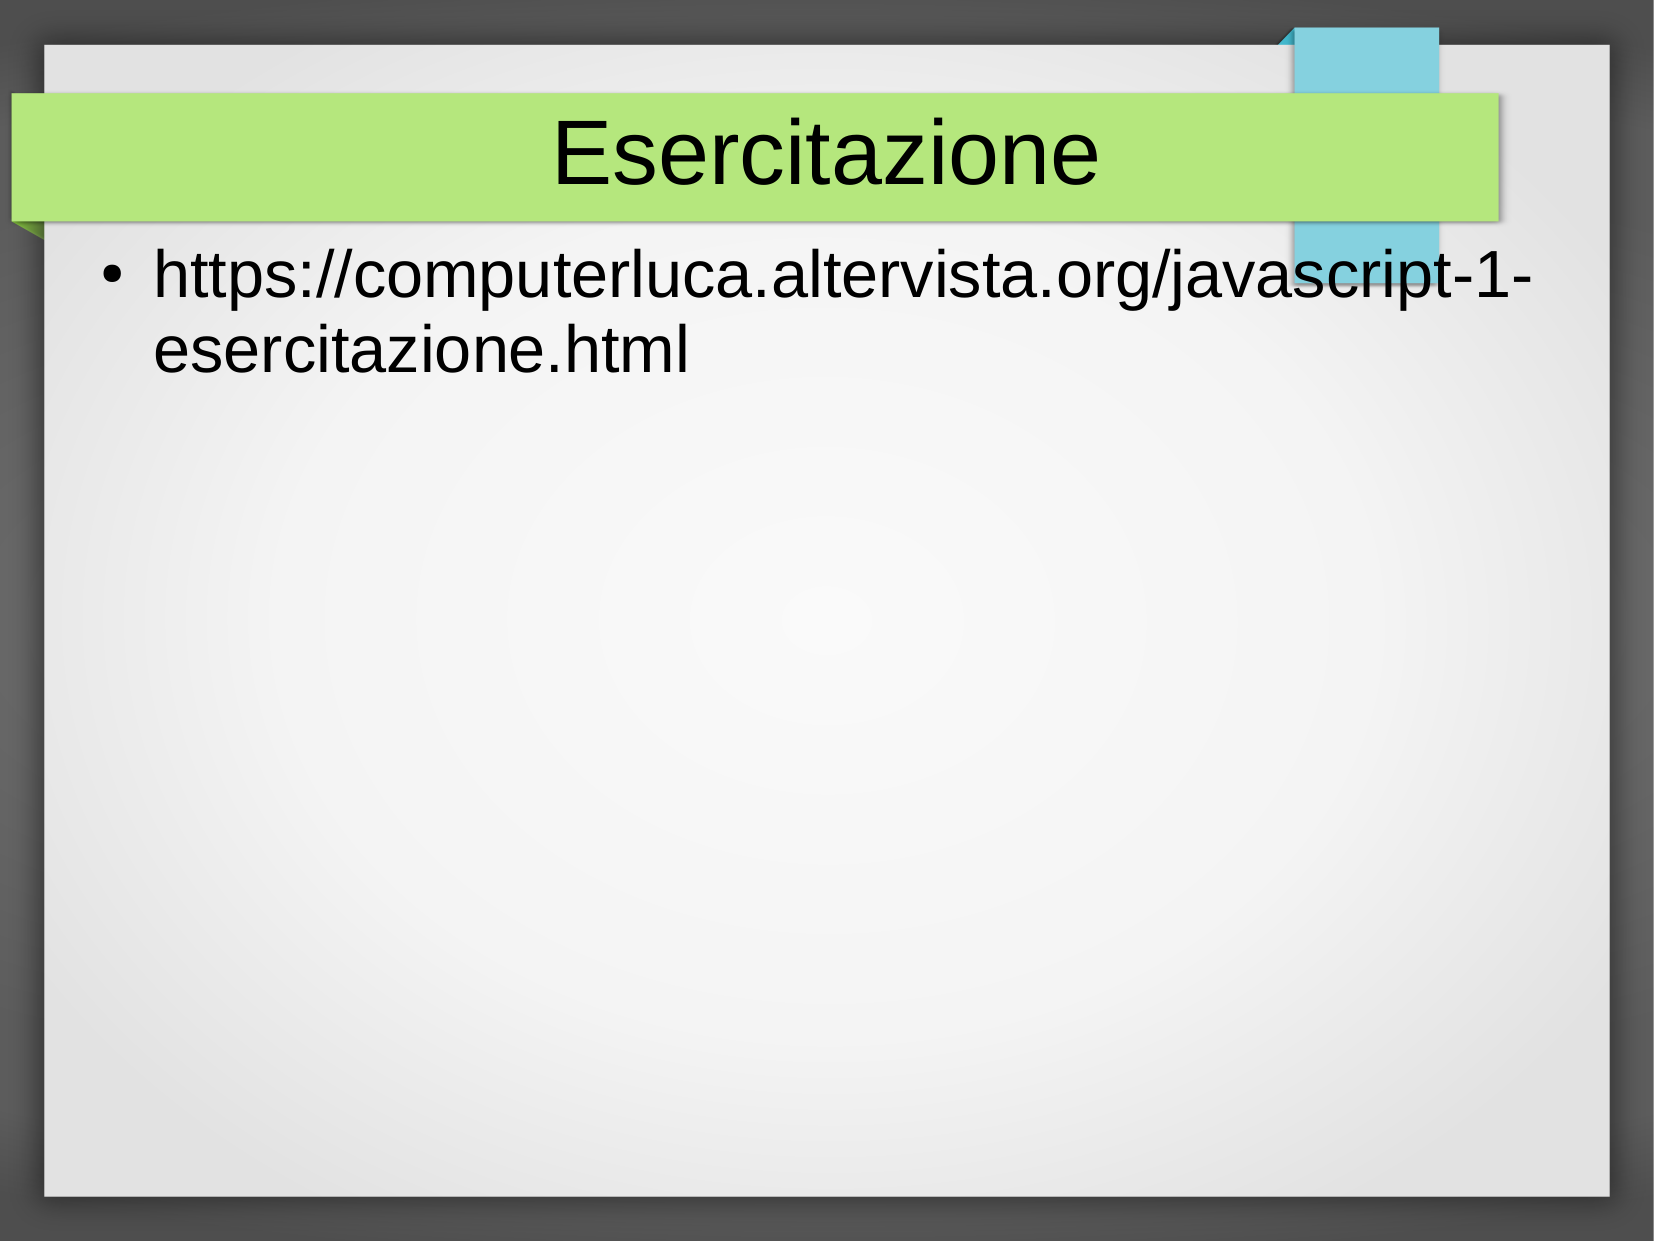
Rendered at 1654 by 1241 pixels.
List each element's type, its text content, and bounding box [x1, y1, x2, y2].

list https://computerluca.altervista.org/javascript-1-esercitazione.html [82, 237, 1571, 1158]
picture [0, 0, 1654, 1241]
title Esercitazione [82, 49, 1571, 237]
